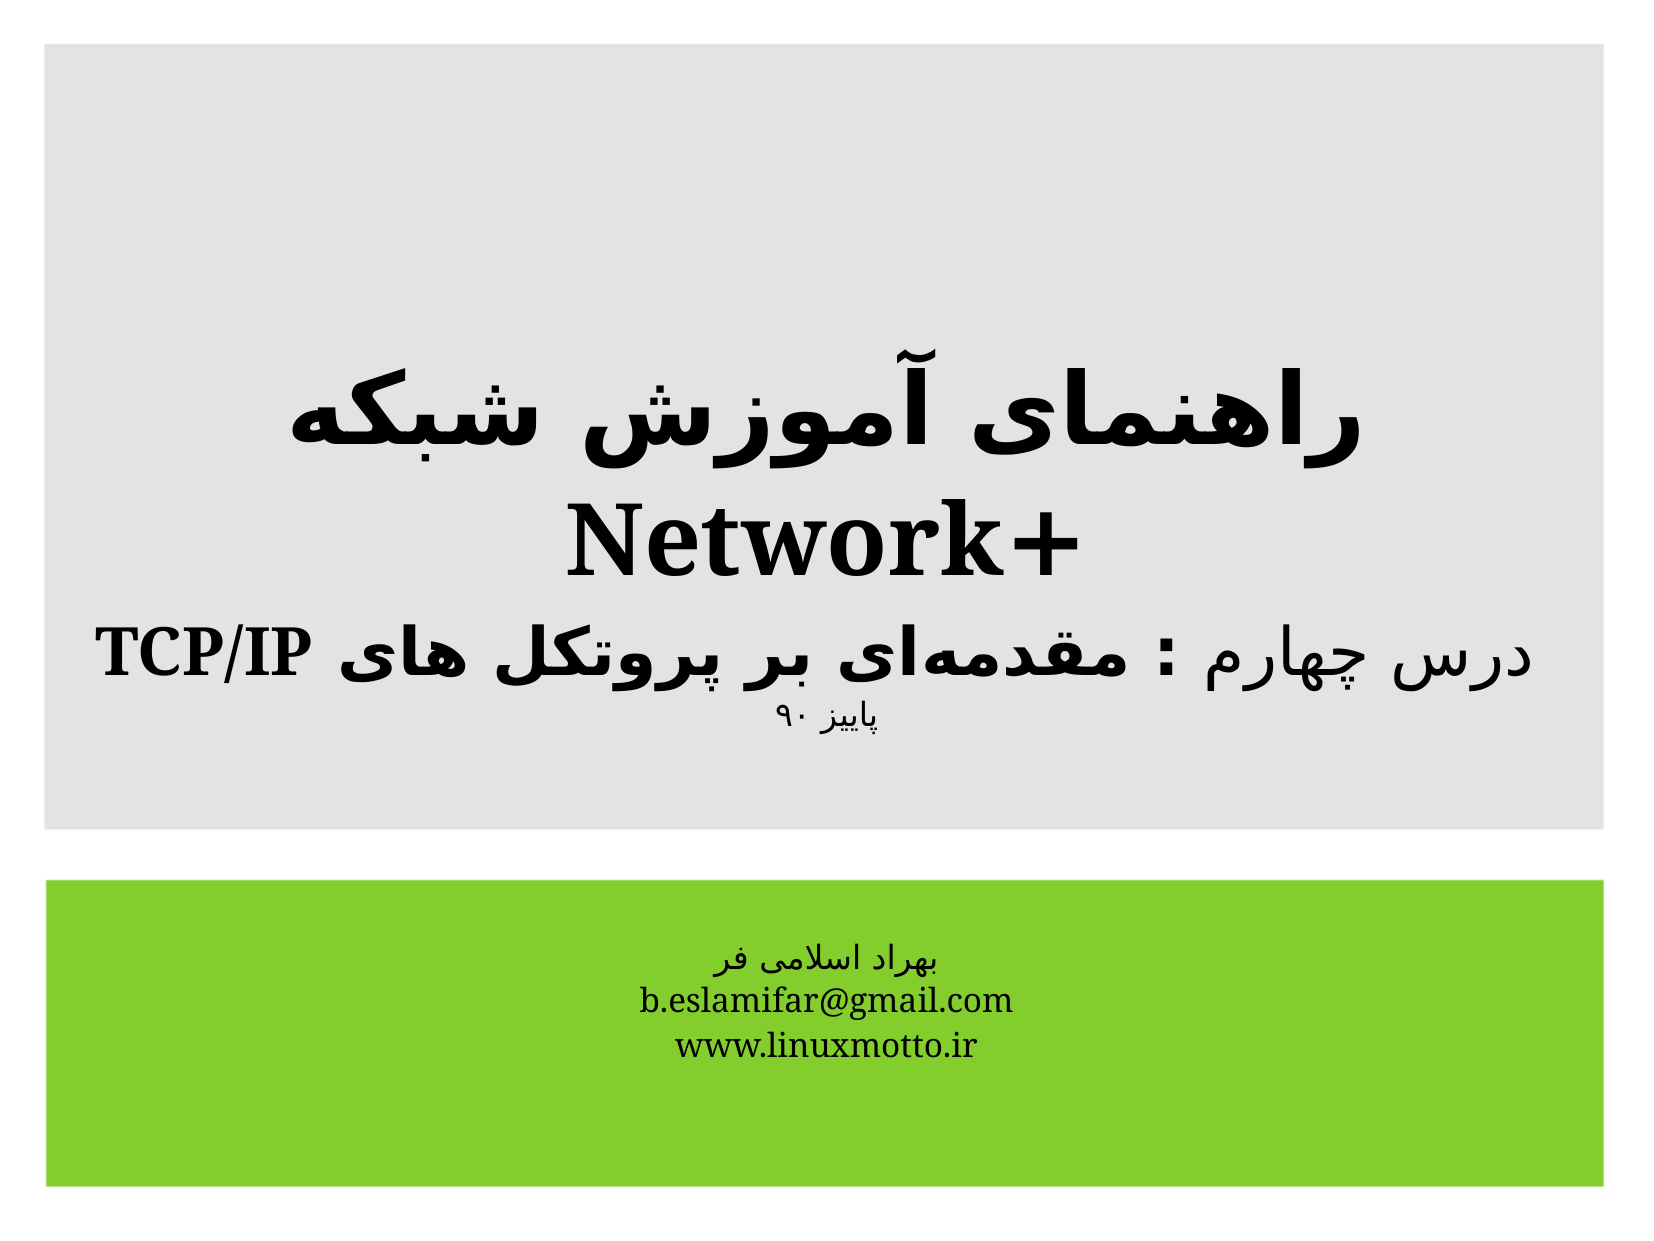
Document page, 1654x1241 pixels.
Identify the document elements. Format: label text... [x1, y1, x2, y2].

text_box راهنمای آموزش شبکه +Network درس چهارم : مقدمه‌ای بر پروتکل های TCP/IP پاییز ۹۰ بهراد اسلامی فر b.eslamifar@gmail.com www.linuxmotto.ir [82, 56, 1571, 1102]
picture [0, 0, 1654, 1241]
